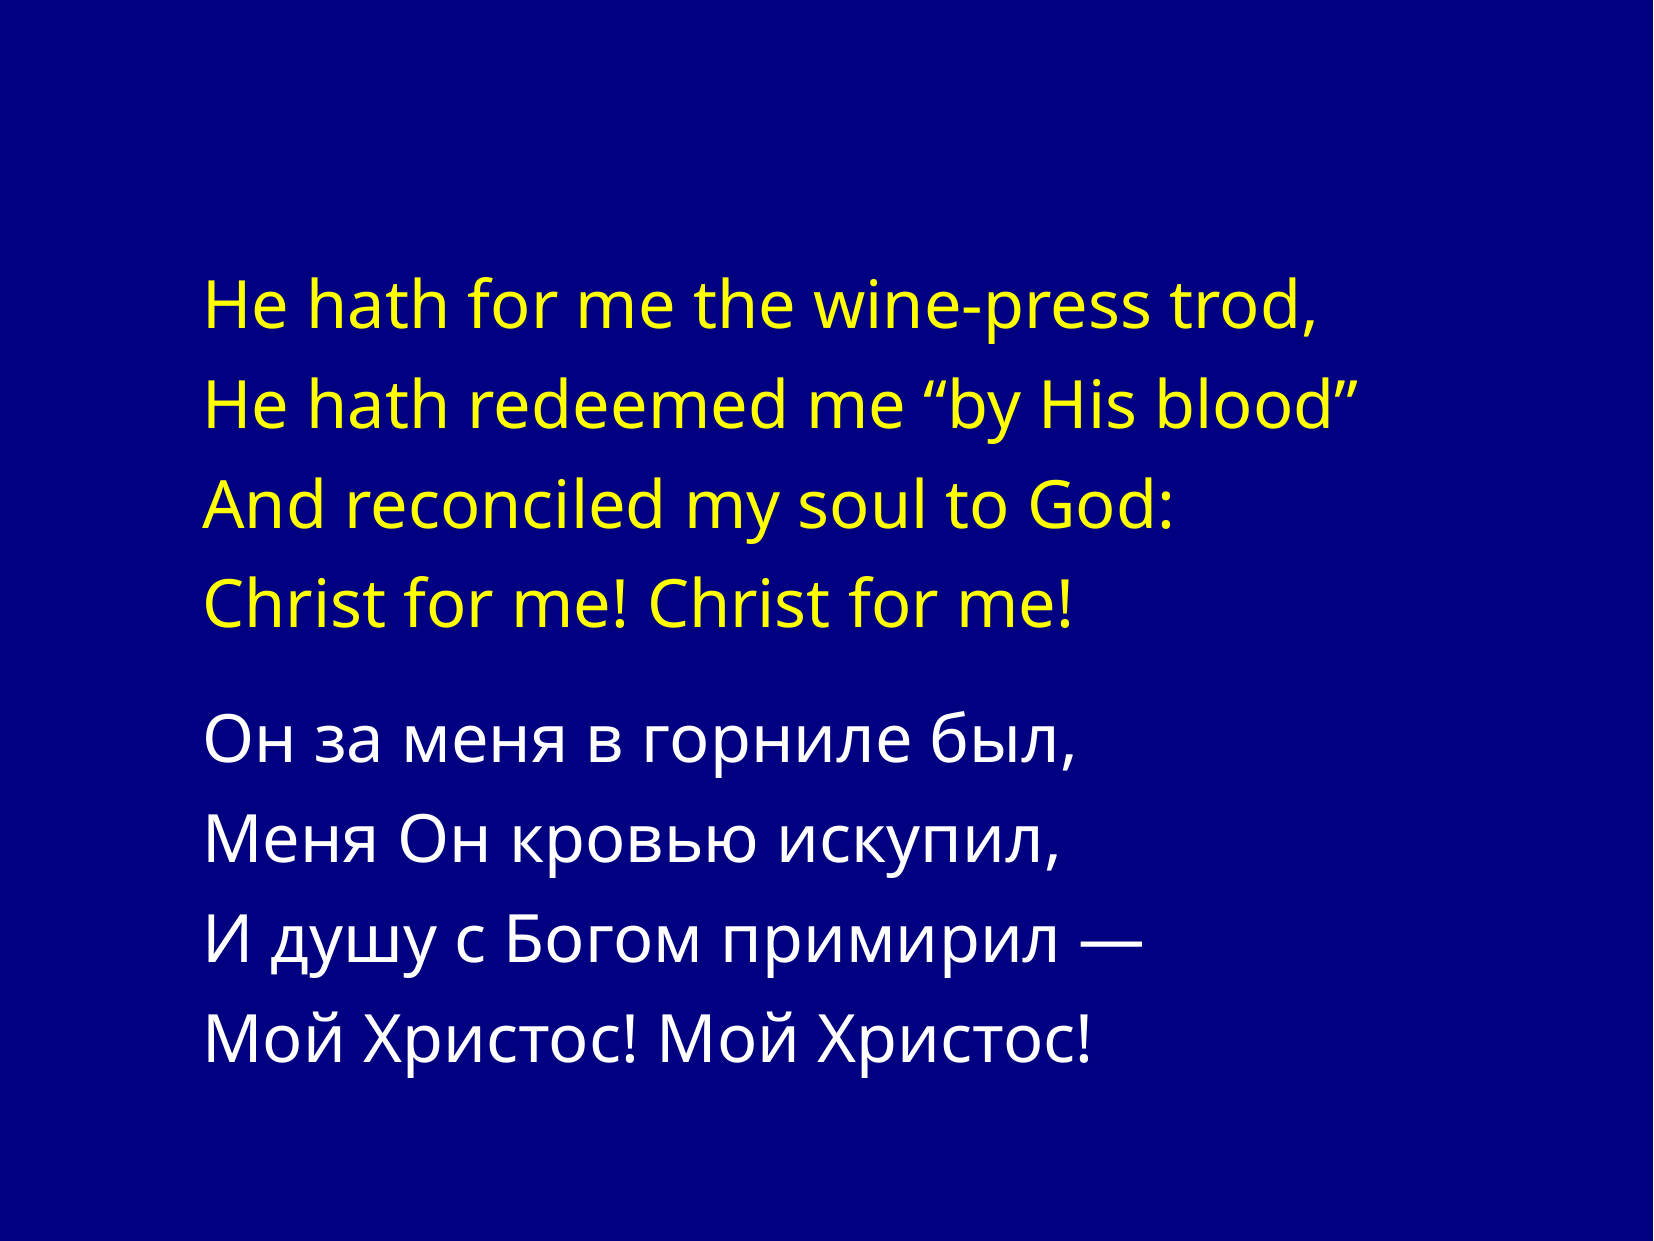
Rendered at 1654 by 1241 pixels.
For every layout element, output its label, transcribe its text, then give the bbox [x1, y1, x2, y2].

text_box Он за меня в горниле был, Меня Он кровью искупил, И душу с Богом примирил — Мой Христос! Мой Христос! [75, 675, 1576, 1163]
text_box He hath for me the wine-press trod, He hath redeemed me “by His blood” And reconciled my soul to God: Christ for me! Christ for me! [75, 150, 1653, 638]
